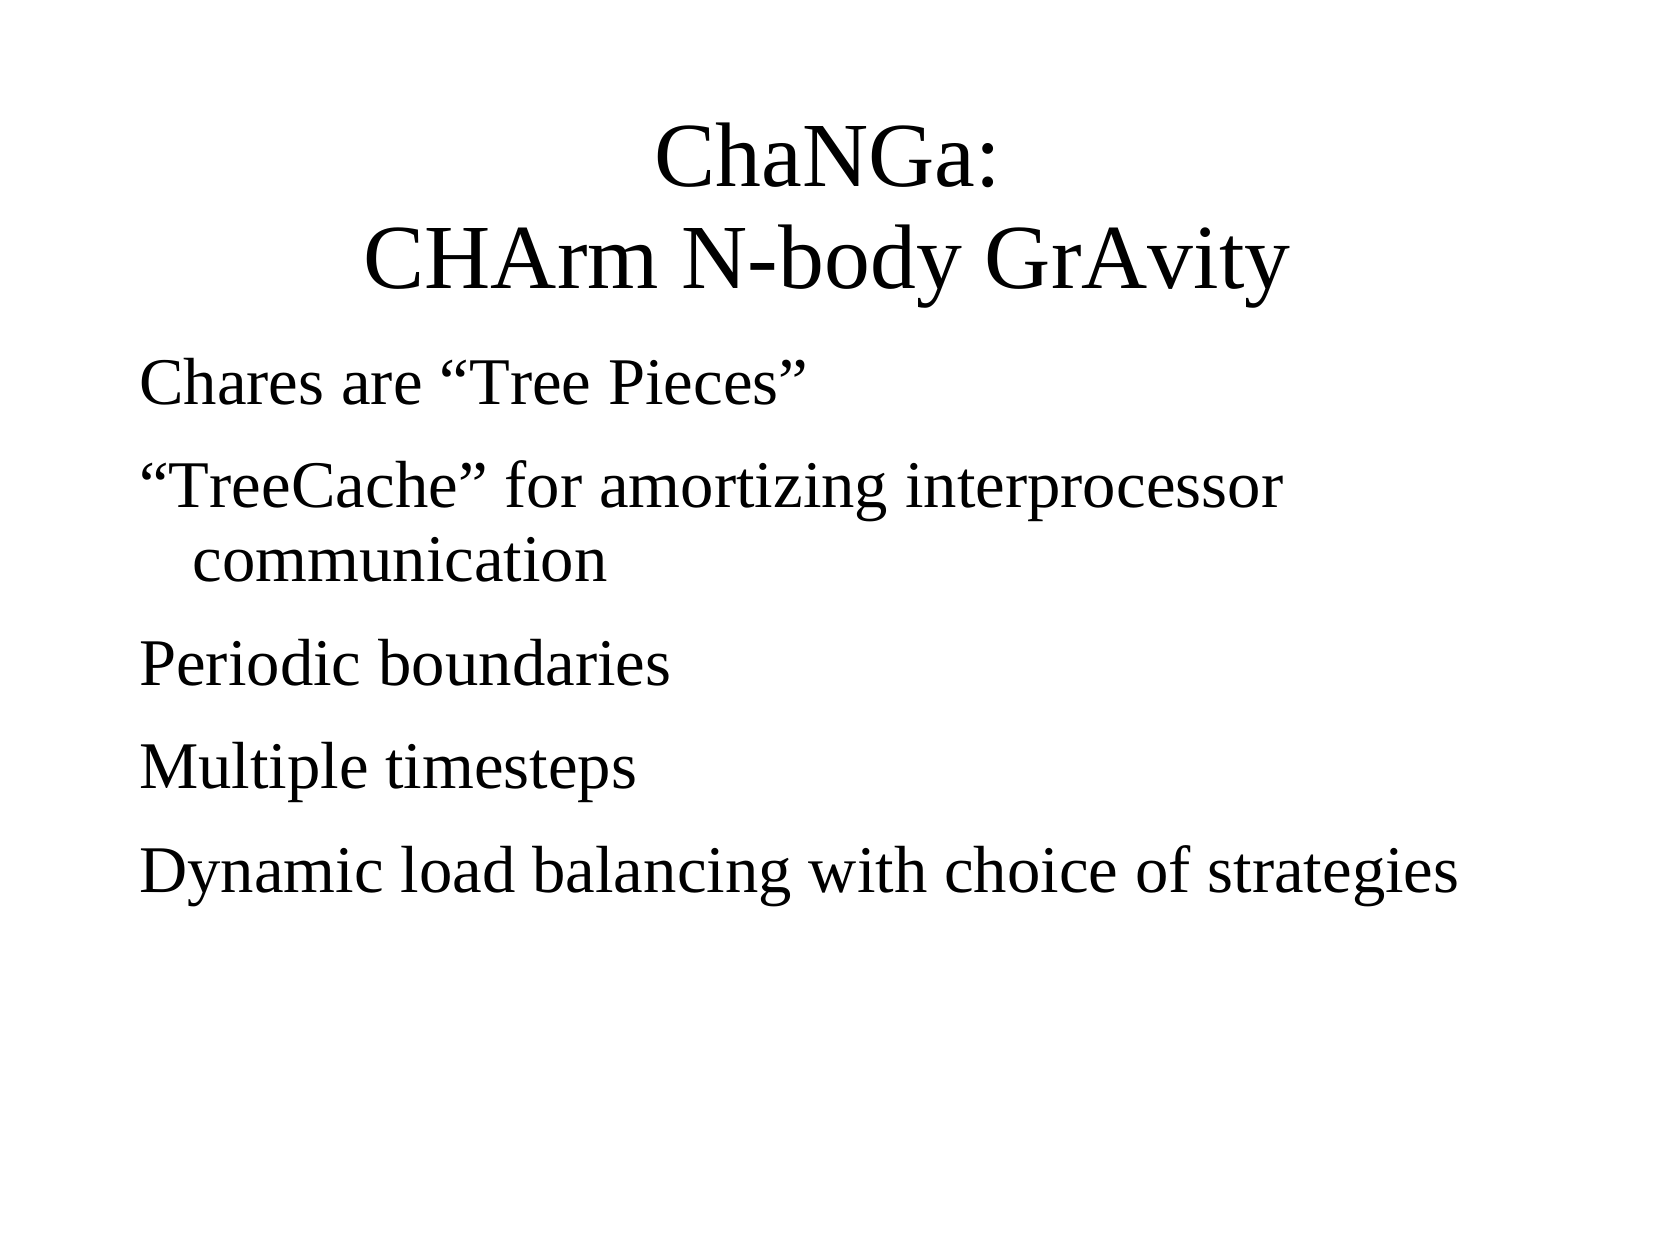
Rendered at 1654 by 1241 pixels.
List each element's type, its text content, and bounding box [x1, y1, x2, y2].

title ChaNGa: CHArm N-body GrAvity [121, 79, 1534, 334]
list Chares are “Tree Pieces” “TreeCache” for amortizing interprocessor communication Periodic boundaries Multiple timesteps Dynamic load balancing with choice of strategies [121, 344, 1534, 1111]
